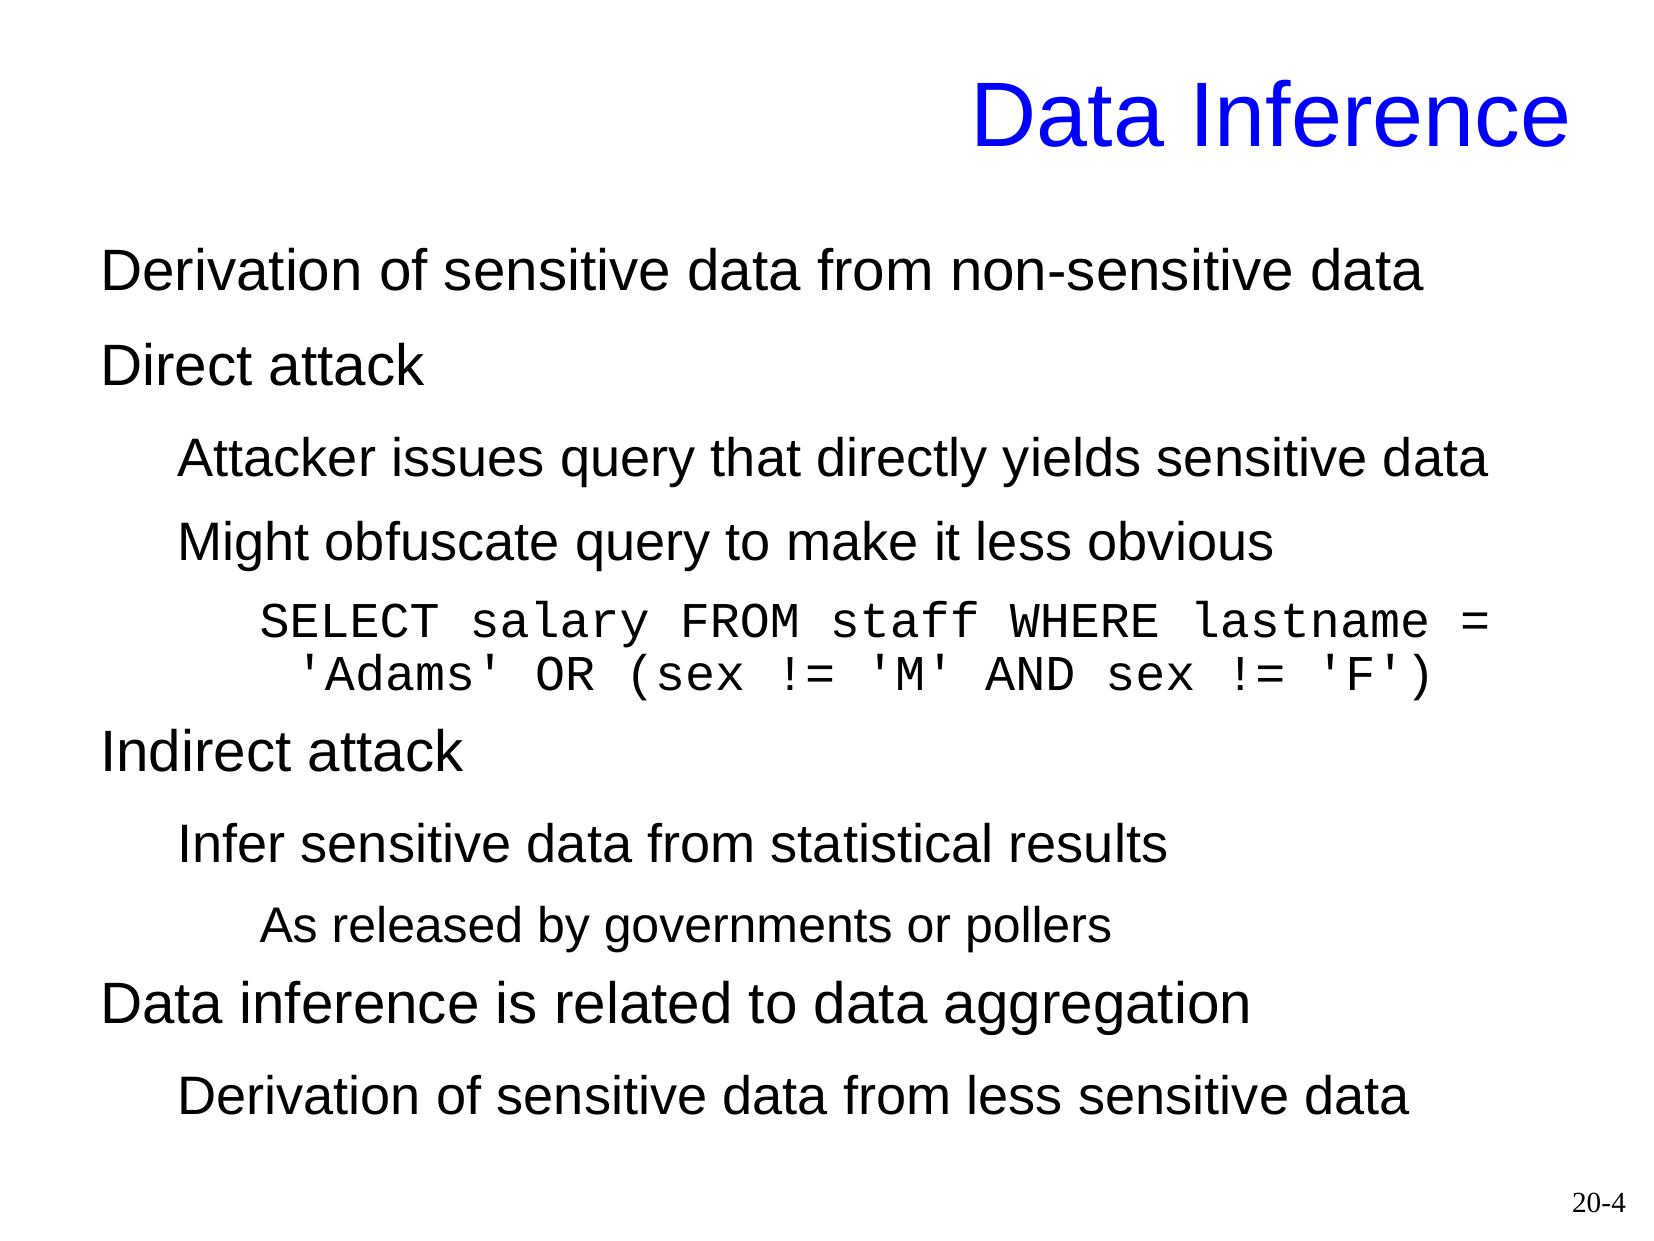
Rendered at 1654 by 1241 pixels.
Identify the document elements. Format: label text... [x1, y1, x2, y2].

title Data Inference [84, 11, 1573, 218]
list Derivation of sensitive data from non-sensitive data Direct attack Attacker issues query that directly yields sensitive data Might obfuscate query to make it less obvious SELECT salary FROM staff WHERE lastname = 'Adams' OR (sex != 'M' AND sex != 'F') Indirect attack Infer sensitive data from statistical results As released by governments or pollers Data inference is related to data aggregation Derivation of sensitive data from less sensitive data [82, 237, 1571, 1170]
